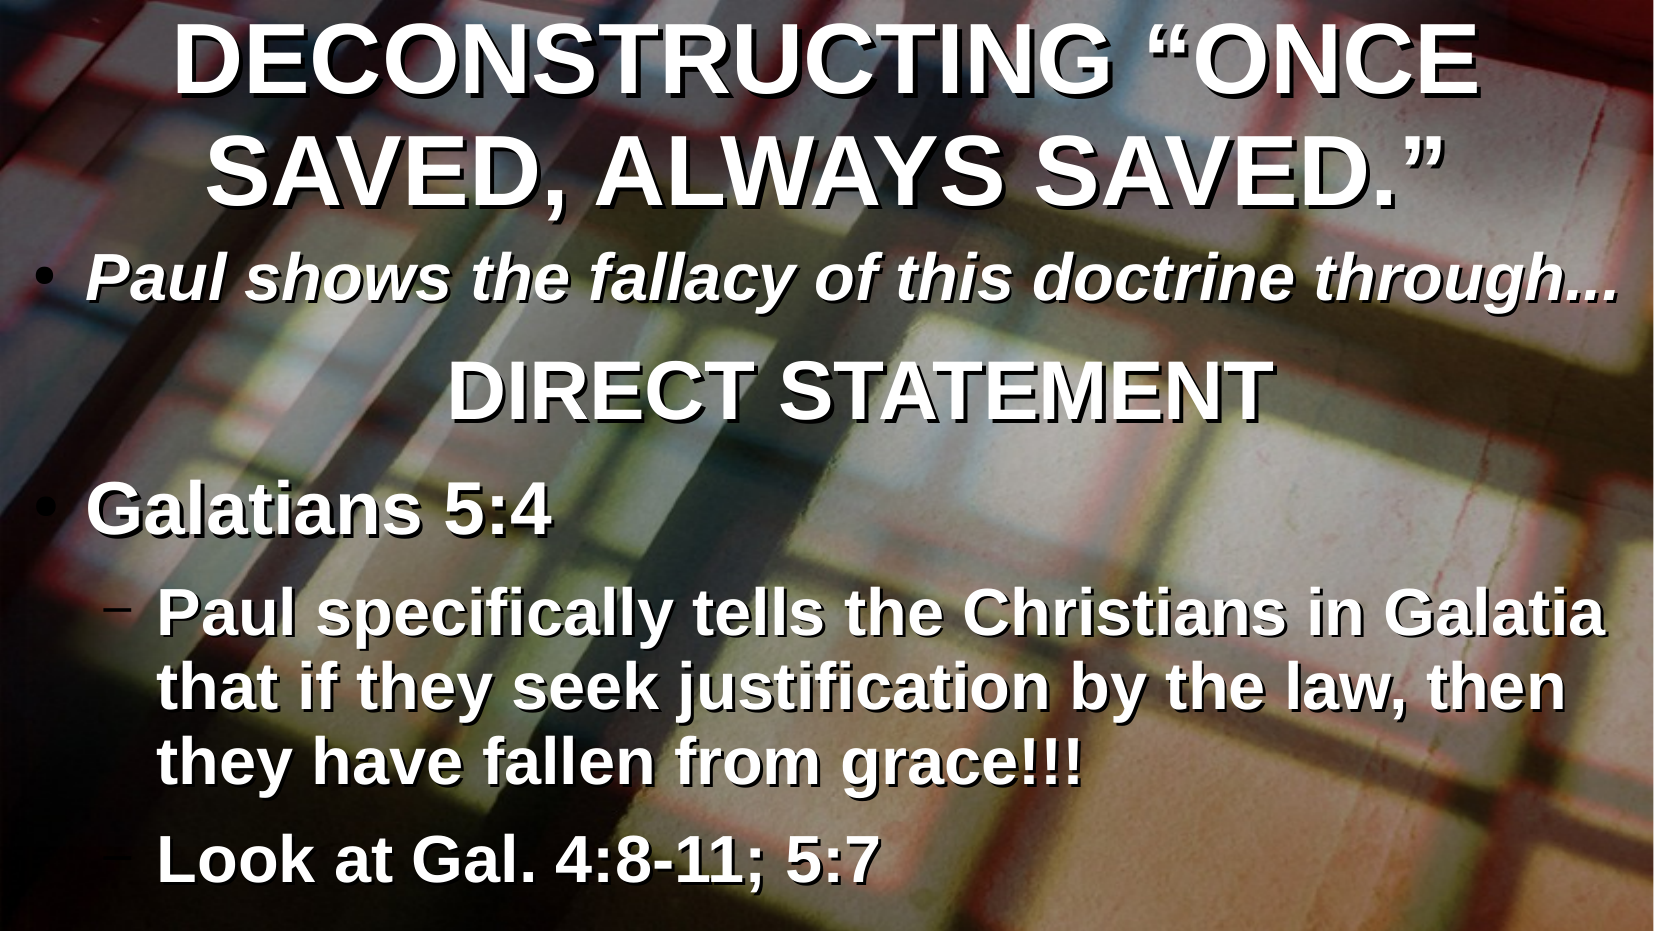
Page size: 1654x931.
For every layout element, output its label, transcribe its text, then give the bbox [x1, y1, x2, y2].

title DECONSTRUCTING “ONCE SAVED, ALWAYS SAVED.” [82, 2, 1571, 227]
picture [0, 0, 1654, 931]
list Paul shows the fallacy of this doctrine through... DIRECT STATEMENT Galatians 5:4 Paul specifically tells the Christians in Galatia that if they seek justification by the law, then they have fallen from grace!!! Look at Gal. 4:8-11; 5:7 [15, 240, 1636, 916]
